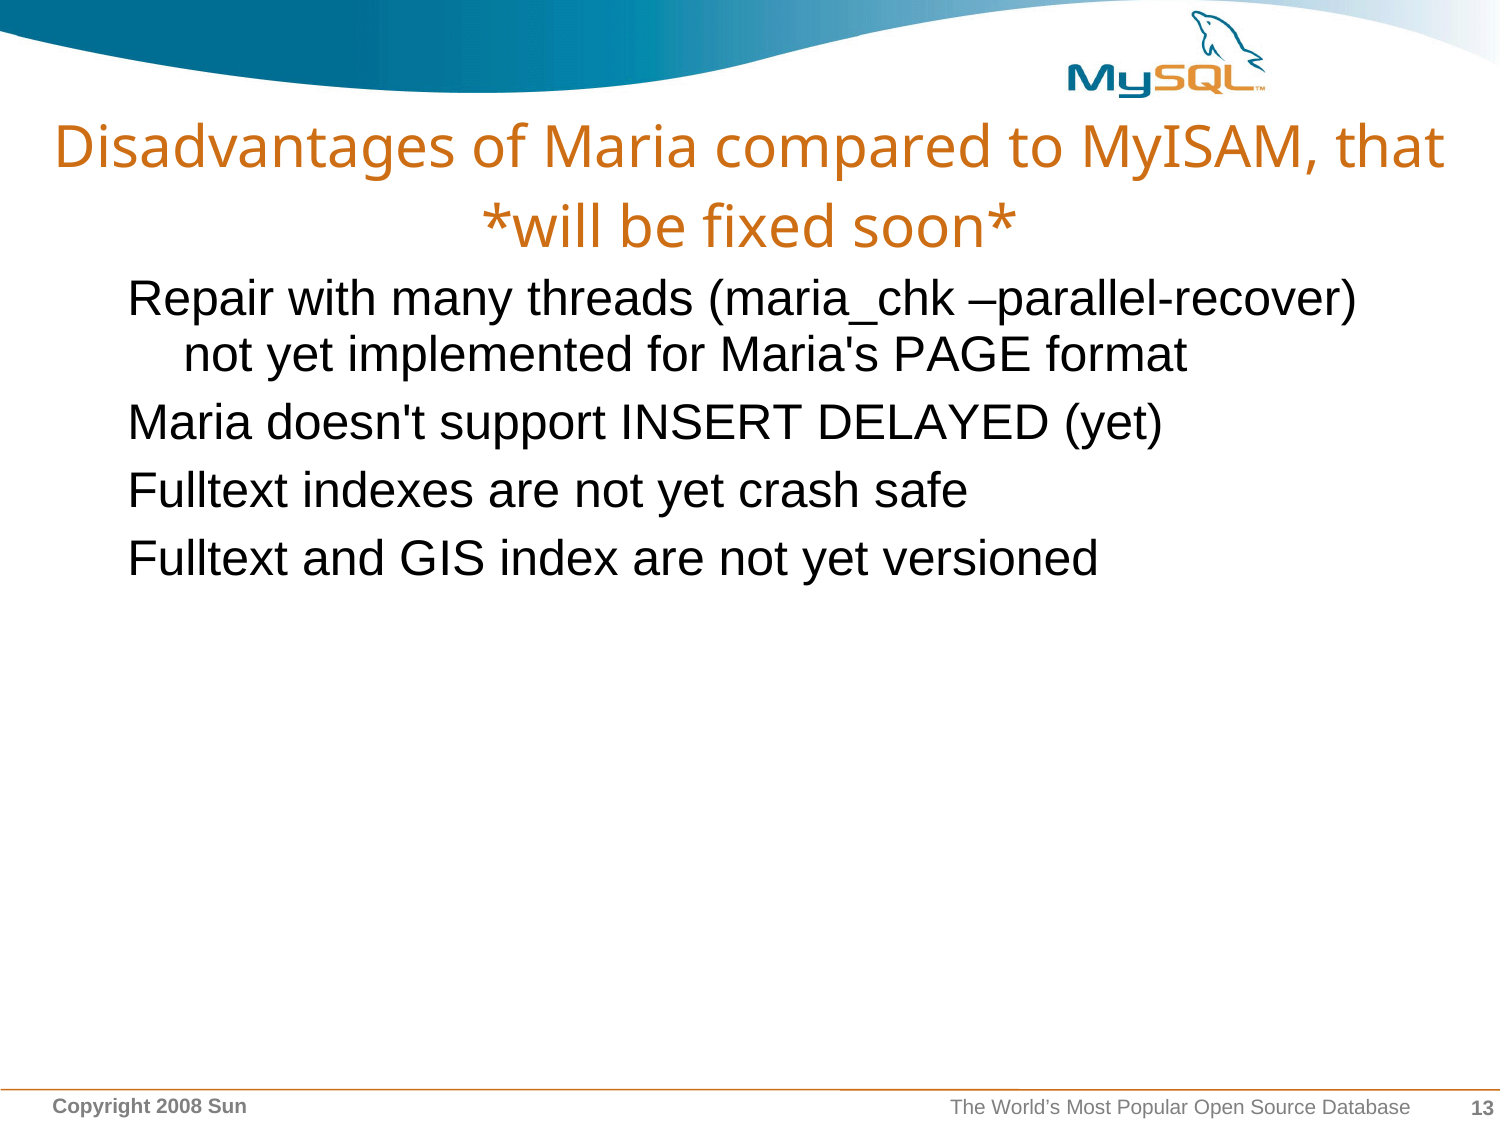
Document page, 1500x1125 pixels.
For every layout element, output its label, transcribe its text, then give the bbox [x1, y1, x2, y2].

list Repair with many threads (maria_chk –parallel-recover) not yet implemented for Maria's PAGE format Maria doesn't support INSERT DELAYED (yet)‏ Fulltext indexes are not yet crash safe Fulltext and GIS index are not yet versioned [112, 262, 1388, 1125]
picture [0, 0, 1500, 95]
title Disadvantages of Maria compared to MyISAM, that *will be fixed soon* [0, 95, 1500, 275]
